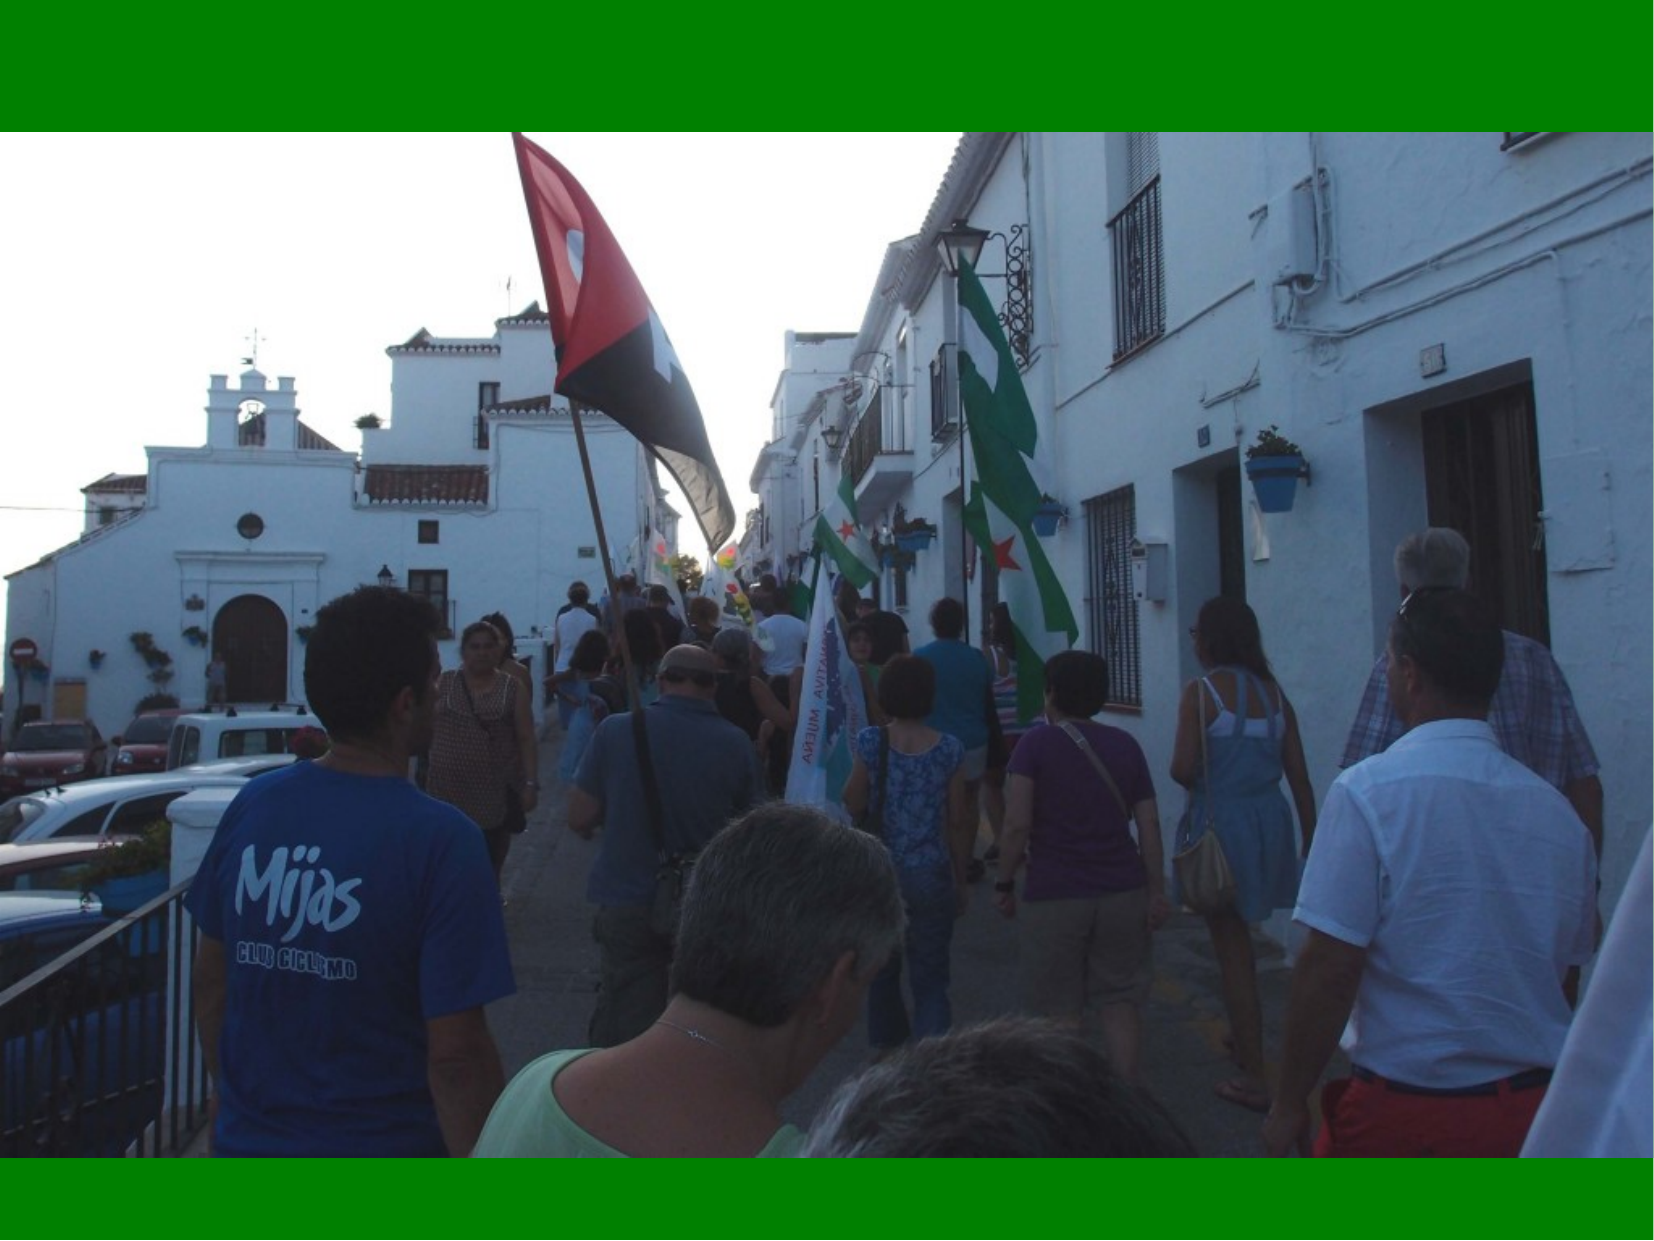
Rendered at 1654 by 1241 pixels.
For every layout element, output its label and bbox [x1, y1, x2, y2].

picture [0, 132, 1654, 1158]
